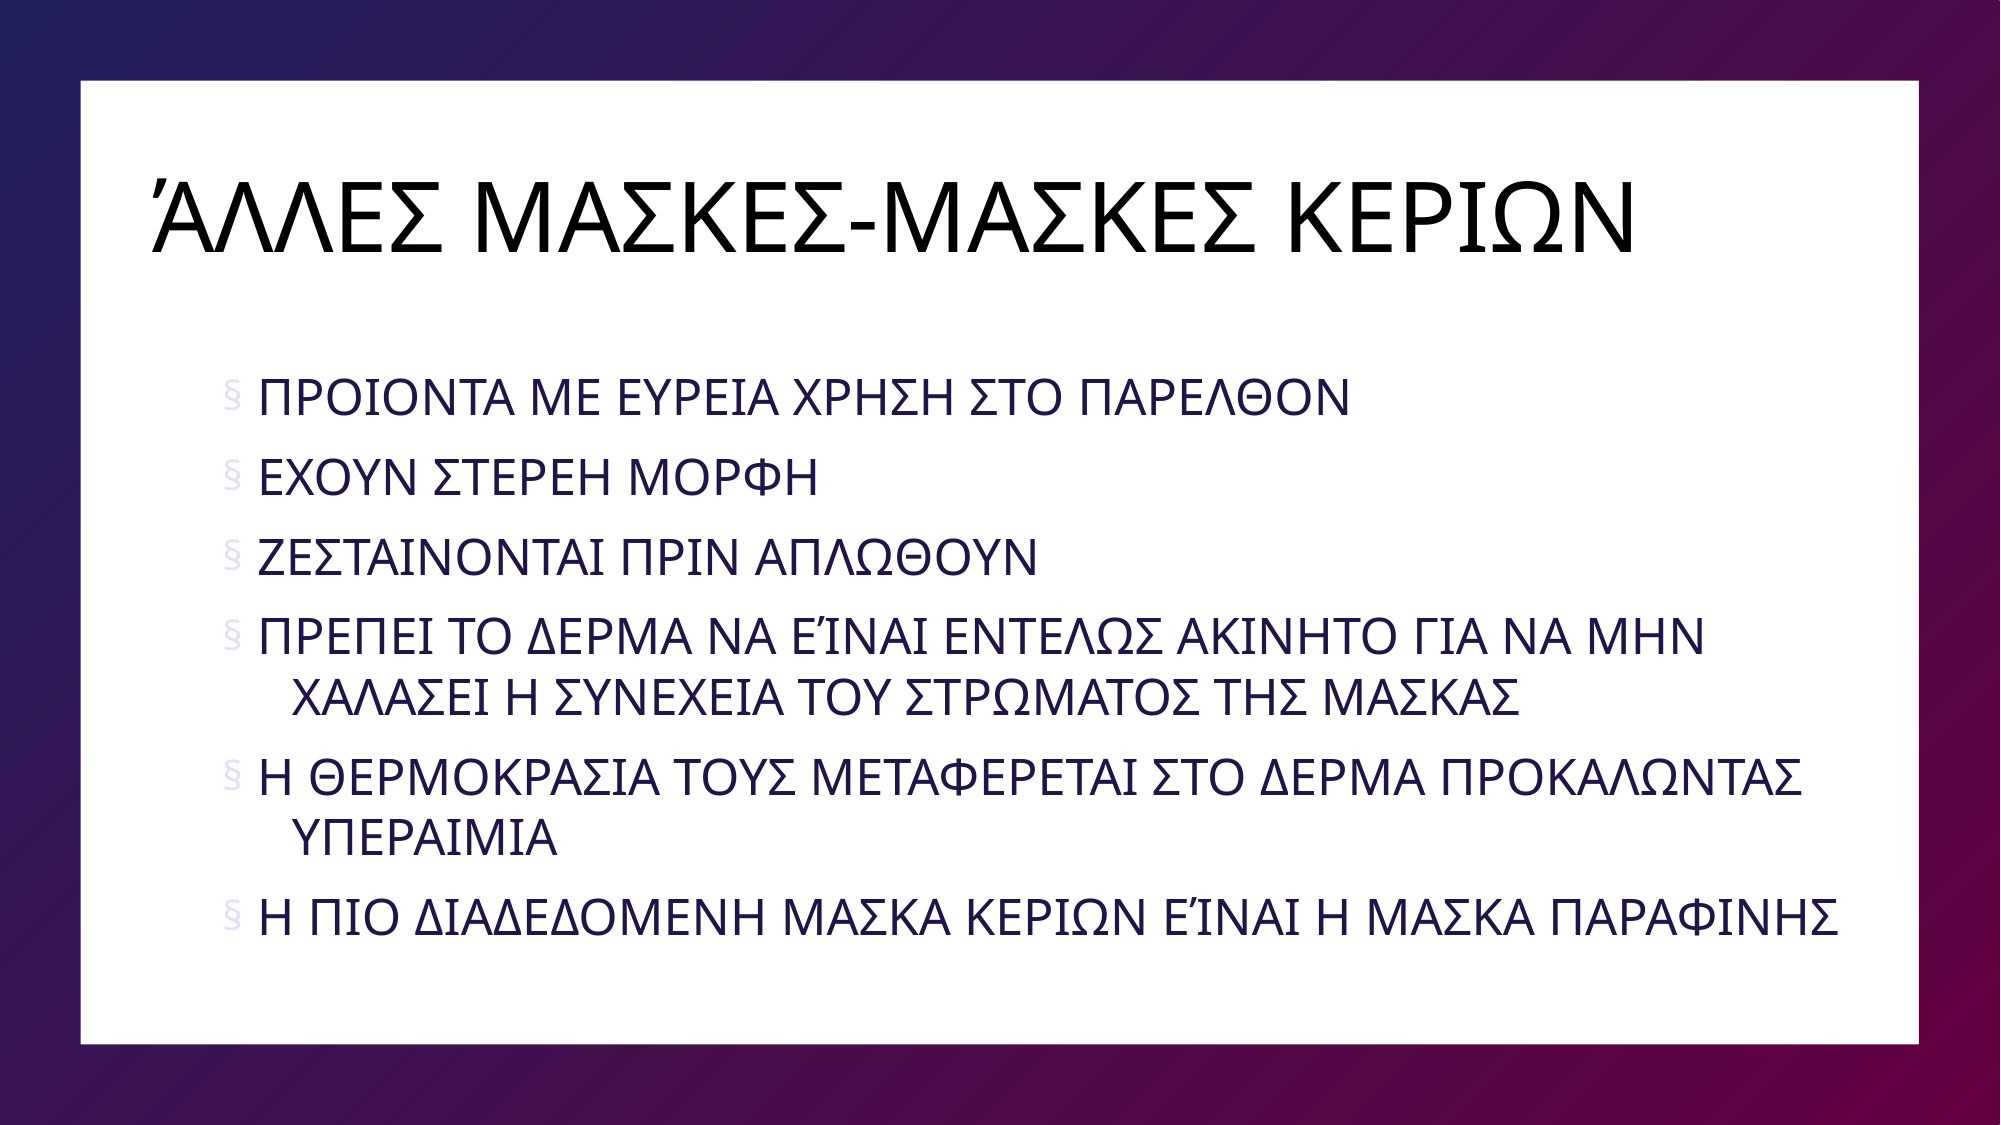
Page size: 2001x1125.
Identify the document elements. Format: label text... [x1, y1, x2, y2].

title ΆΛΛΕΣ ΜΑΣΚΕΣ-ΜΑΣΚΕΣ ΚΕΡΙΩΝ [137, 111, 1863, 330]
list ΠΡΟΙΟΝΤΑ ΜΕ ΕΥΡΕΙΑ ΧΡΗΣΗ ΣΤΟ ΠΑΡΕΛΘΟΝ ΕΧΟΥΝ ΣΤΕΡΕΗ ΜΟΡΦΗ ΖΕΣΤΑΙΝΟΝΤΑΙ ΠΡΙΝ ΑΠΛΩΘΟΥΝ ΠΡΕΠΕΙ ΤΟ ΔΕΡΜΑ ΝΑ ΕΊΝΑΙ ΕΝΤΕΛΩΣ ΑΚΙΝΗΤΟ ΓΙΑ ΝΑ ΜΗΝ ΧΑΛΑΣΕΙ Η ΣΥΝΕΧΕΙΑ ΤΟΥ ΣΤΡΩΜΑΤΟΣ ΤΗΣ ΜΑΣΚΑΣ Η ΘΕΡΜΟΚΡΑΣΙΑ ΤΟΥΣ ΜΕΤΑΦΕΡΕΤΑΙ ΣΤΟ ΔΕΡΜΑ ΠΡΟΚΑΛΩΝΤΑΣ ΥΠΕΡΑΙΜΙΑ Η ΠΙΟ ΔΙΑΔΕΔΟΜΕΝΗ ΜΑΣΚΑ ΚΕΡΙΩΝ ΕΊΝΑΙ Η ΜΑΣΚΑ ΠΑΡΑΦΙΝΗΣ [137, 357, 1863, 1014]
